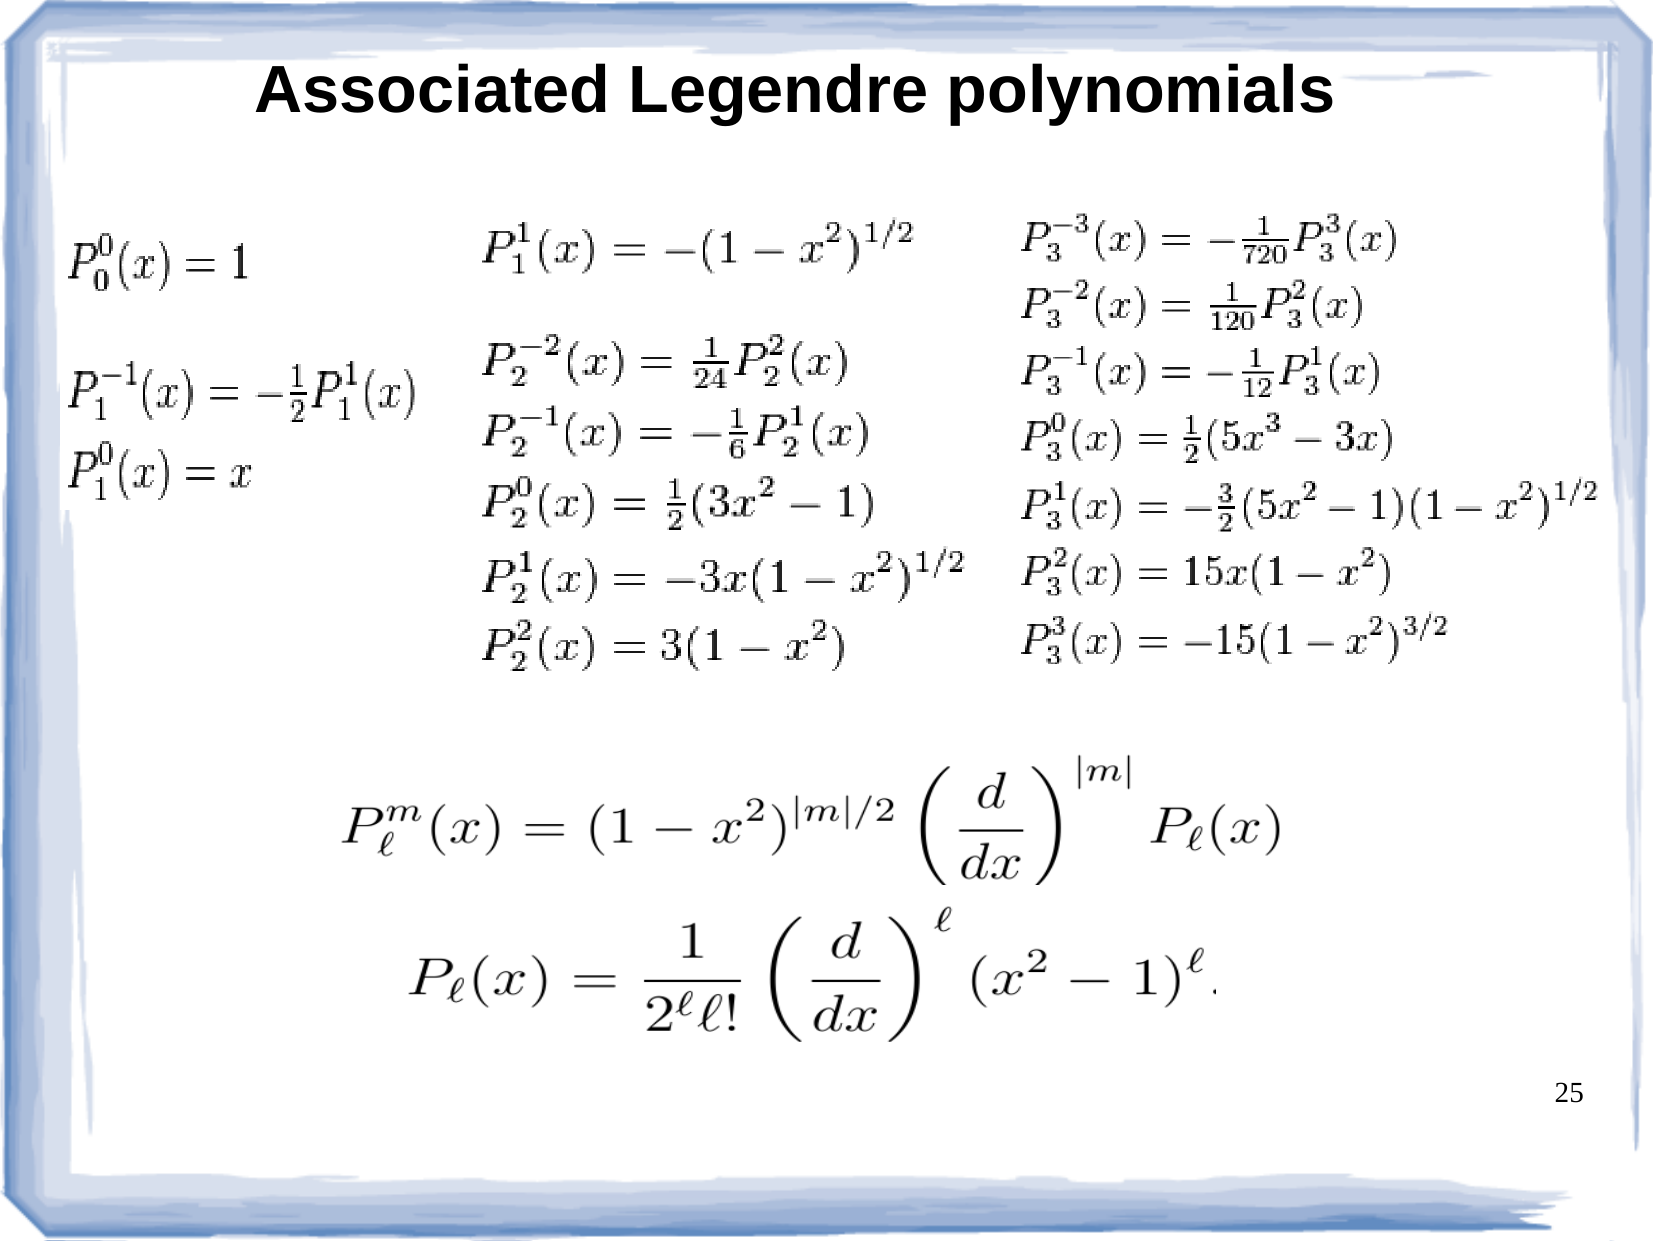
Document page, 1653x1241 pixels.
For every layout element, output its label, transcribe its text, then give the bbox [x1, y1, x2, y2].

picture [0, 0, 1653, 1241]
text_box Associated Legendre polynomials [240, 46, 1381, 256]
